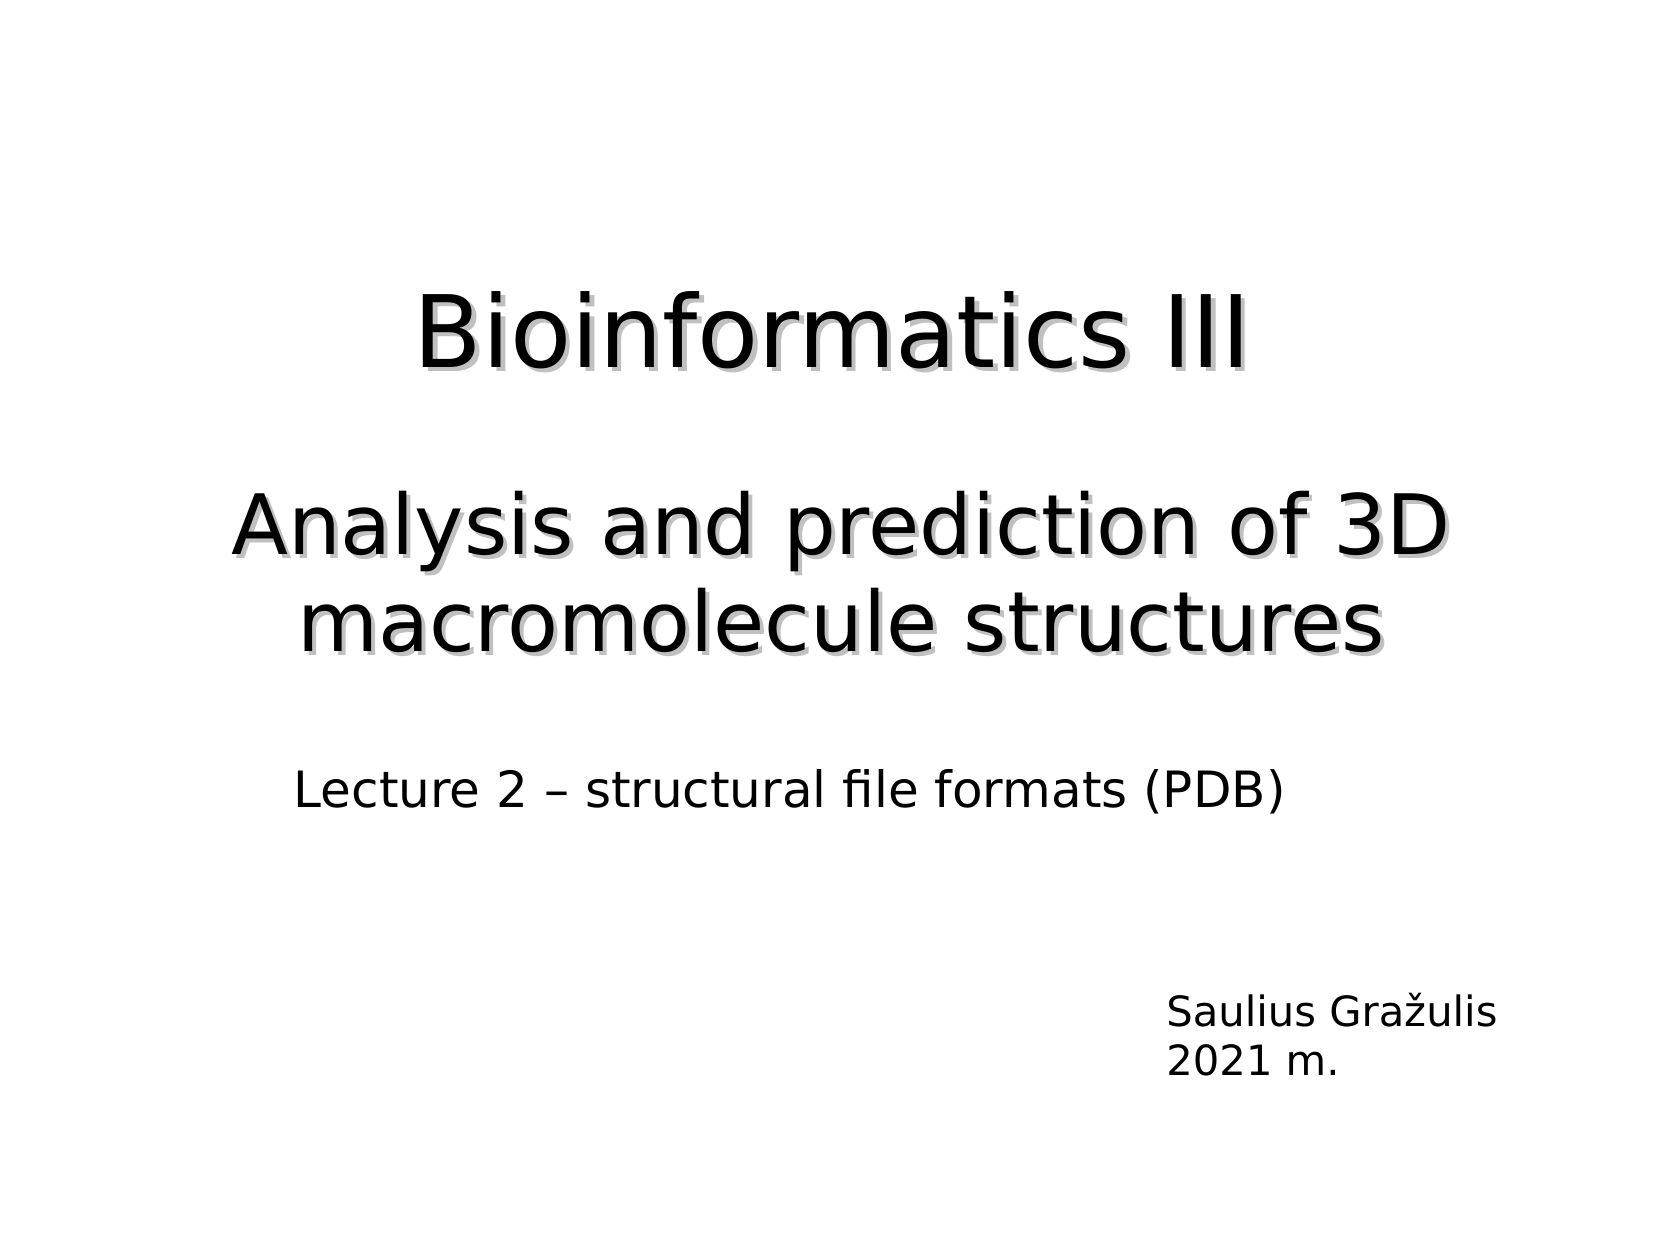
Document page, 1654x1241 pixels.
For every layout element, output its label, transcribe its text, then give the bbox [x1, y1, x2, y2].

text_box Lecture 2 – structural file formats (PDB) [279, 753, 1426, 827]
text_box Analysis and prediction of 3D macromolecule structures [206, 470, 1477, 680]
title Bioinformatics III [88, 236, 1577, 429]
text_box Saulius Gražulis 2021 m. [1151, 980, 1566, 1093]
